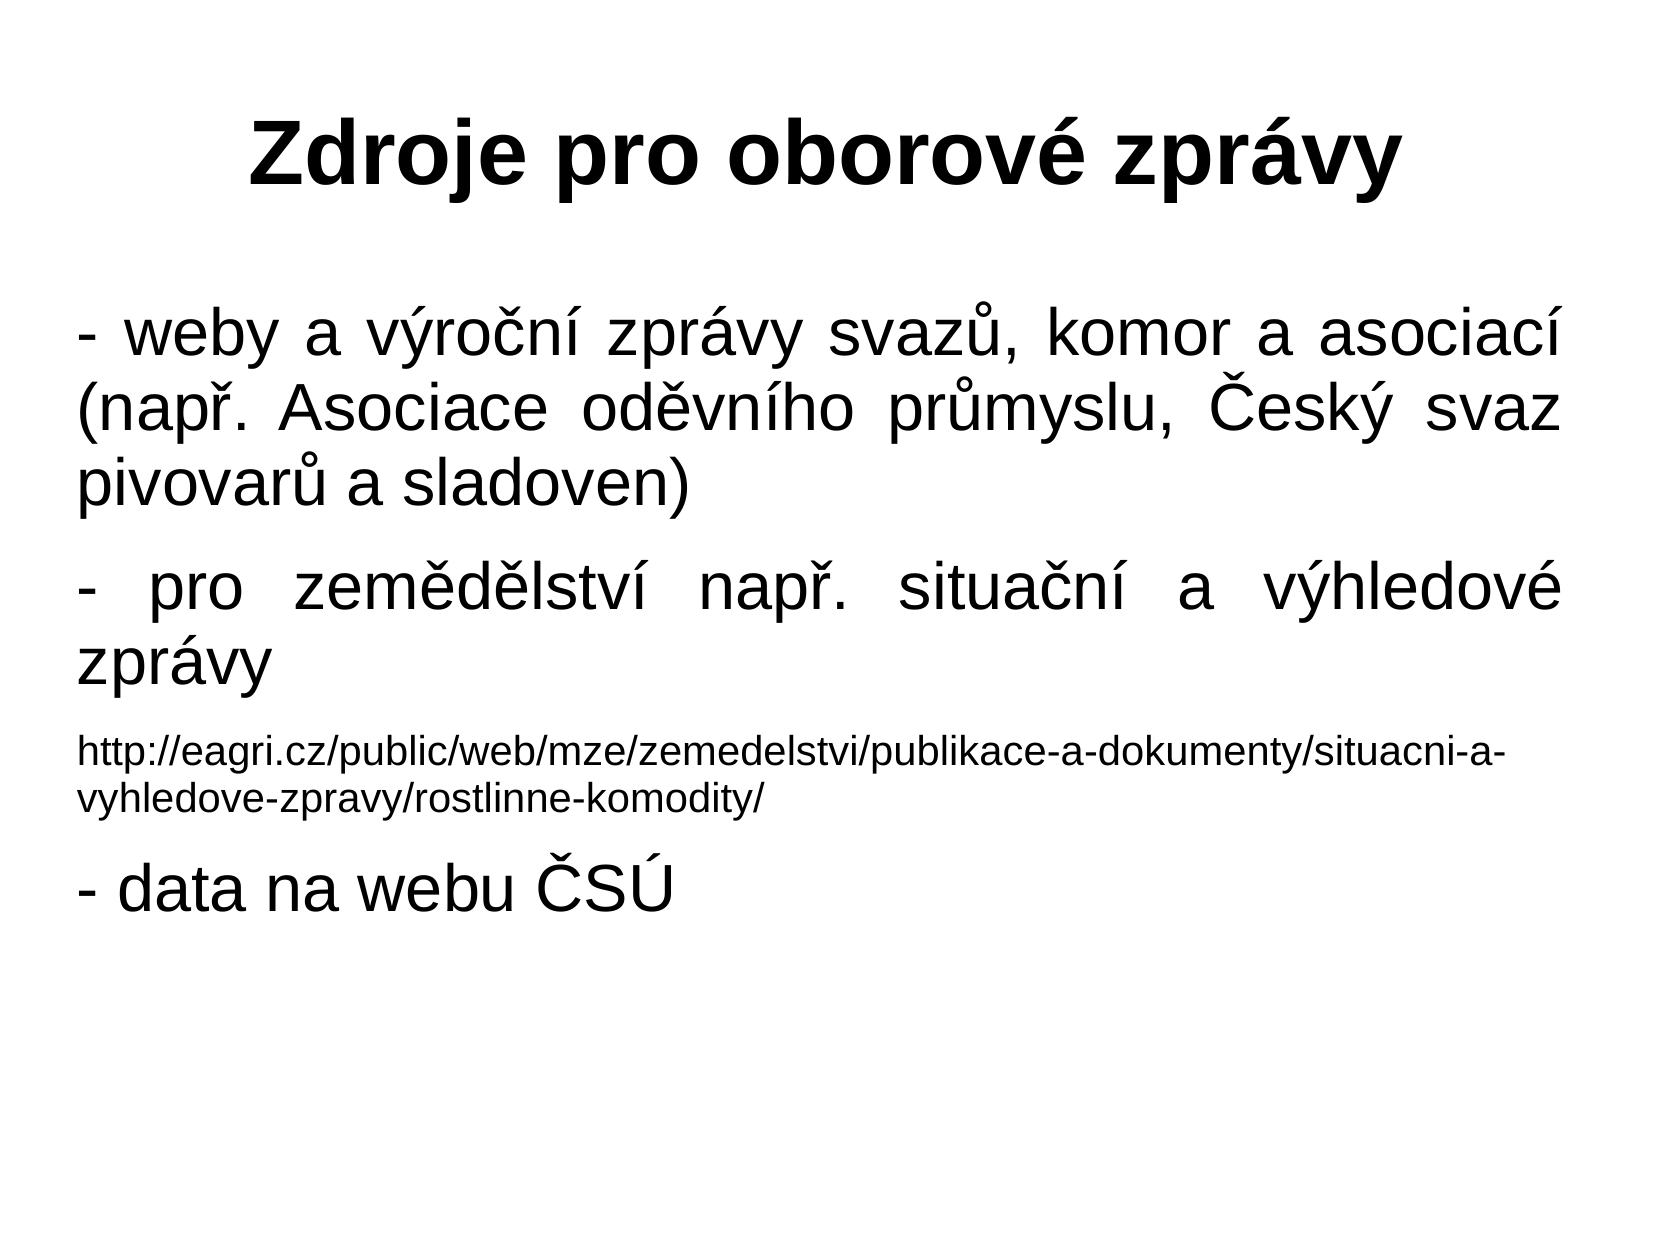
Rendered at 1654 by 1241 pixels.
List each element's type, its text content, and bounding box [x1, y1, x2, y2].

title Zdroje pro oborové zprávy [82, 49, 1571, 257]
list - weby a výroční zprávy svazů, komor a asociací (např. Asociace oděvního průmyslu, Český svaz pivovarů a sladoven) - pro zemědělství např. situační a výhledové zprávy http://eagri.cz/public/web/mze/zemedelstvi/publikace-a-dokumenty/situacni-a-vyhledove-zpravy/rostlinne-komodity/ - data na webu ČSÚ [76, 295, 1565, 1114]
